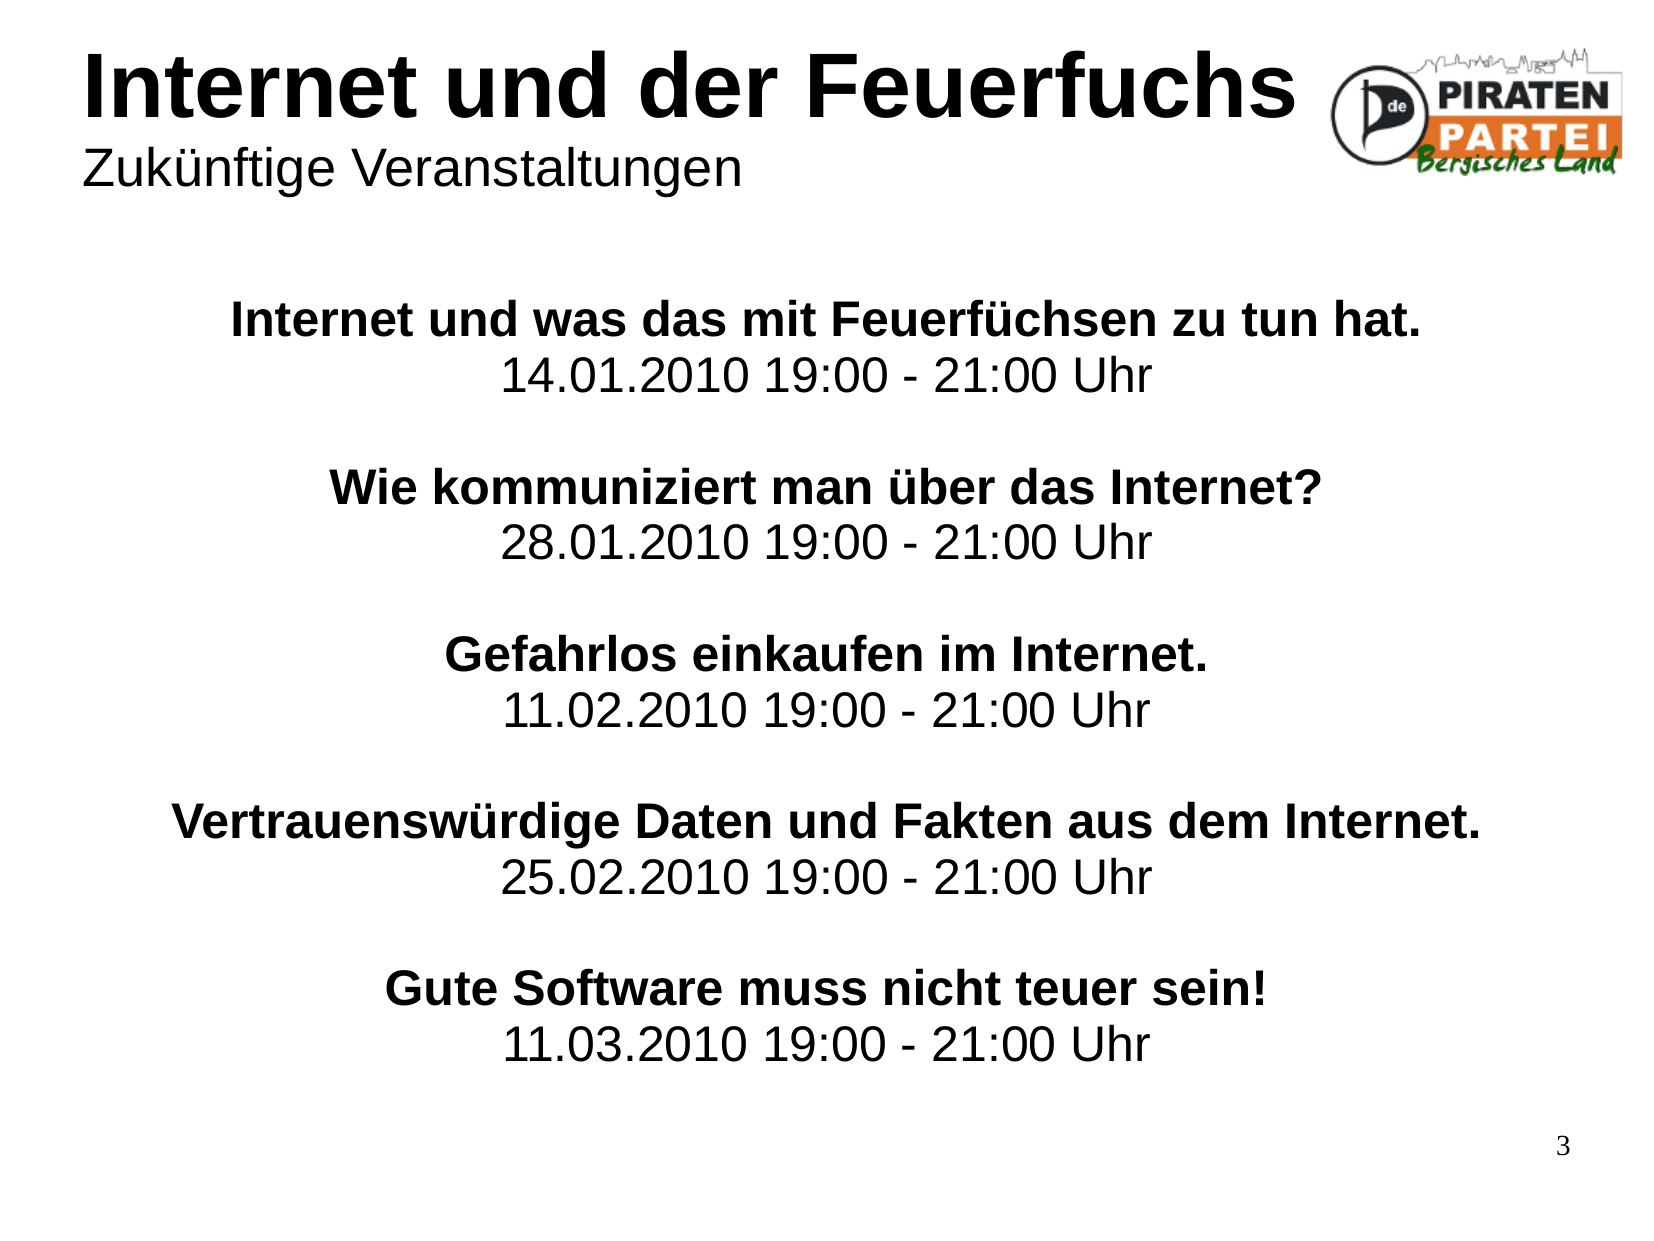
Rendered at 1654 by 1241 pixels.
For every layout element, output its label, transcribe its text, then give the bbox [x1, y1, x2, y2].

subtitle Internet und was das mit Feuerfüchsen zu tun hat. 14.01.2010 19:00 - 21:00 Uhr Wie kommuniziert man über das Internet? 28.01.2010 19:00 - 21:00 Uhr Gefahrlos einkaufen im Internet. 11.02.2010 19:00 - 21:00 Uhr Vertrauenswürdige Daten und Fakten aus dem Internet. 25.02.2010 19:00 - 21:00 Uhr Gute Software muss nicht teuer sein! 11.03.2010 19:00 - 21:00 Uhr [82, 206, 1571, 1102]
title Internet und der Feuerfuchs Zukünftige Veranstaltungen [82, 34, 1571, 198]
picture [1328, 47, 1625, 176]
